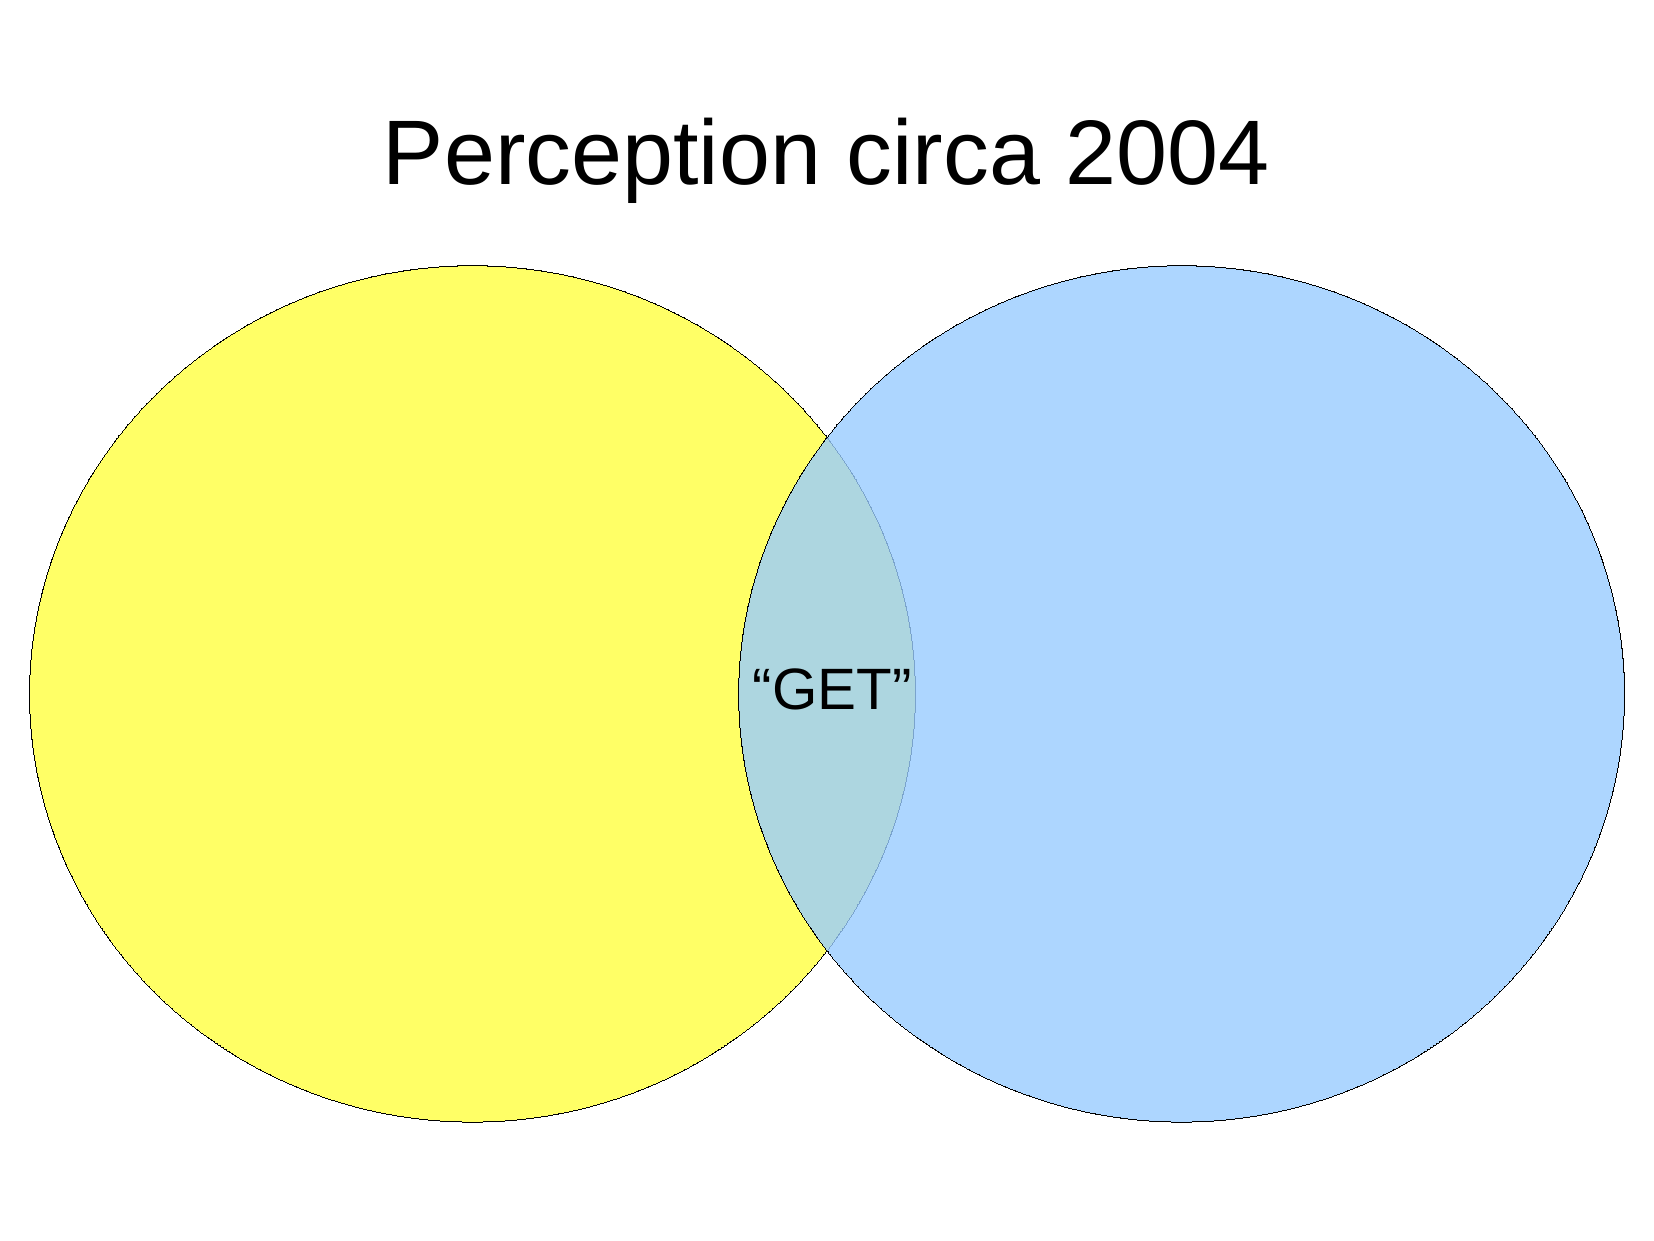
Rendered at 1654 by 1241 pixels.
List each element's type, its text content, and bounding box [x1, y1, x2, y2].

title Perception circa 2004 [82, 49, 1571, 257]
text_box [29, 265, 1625, 1123]
text_box “GET” [738, 649, 945, 730]
